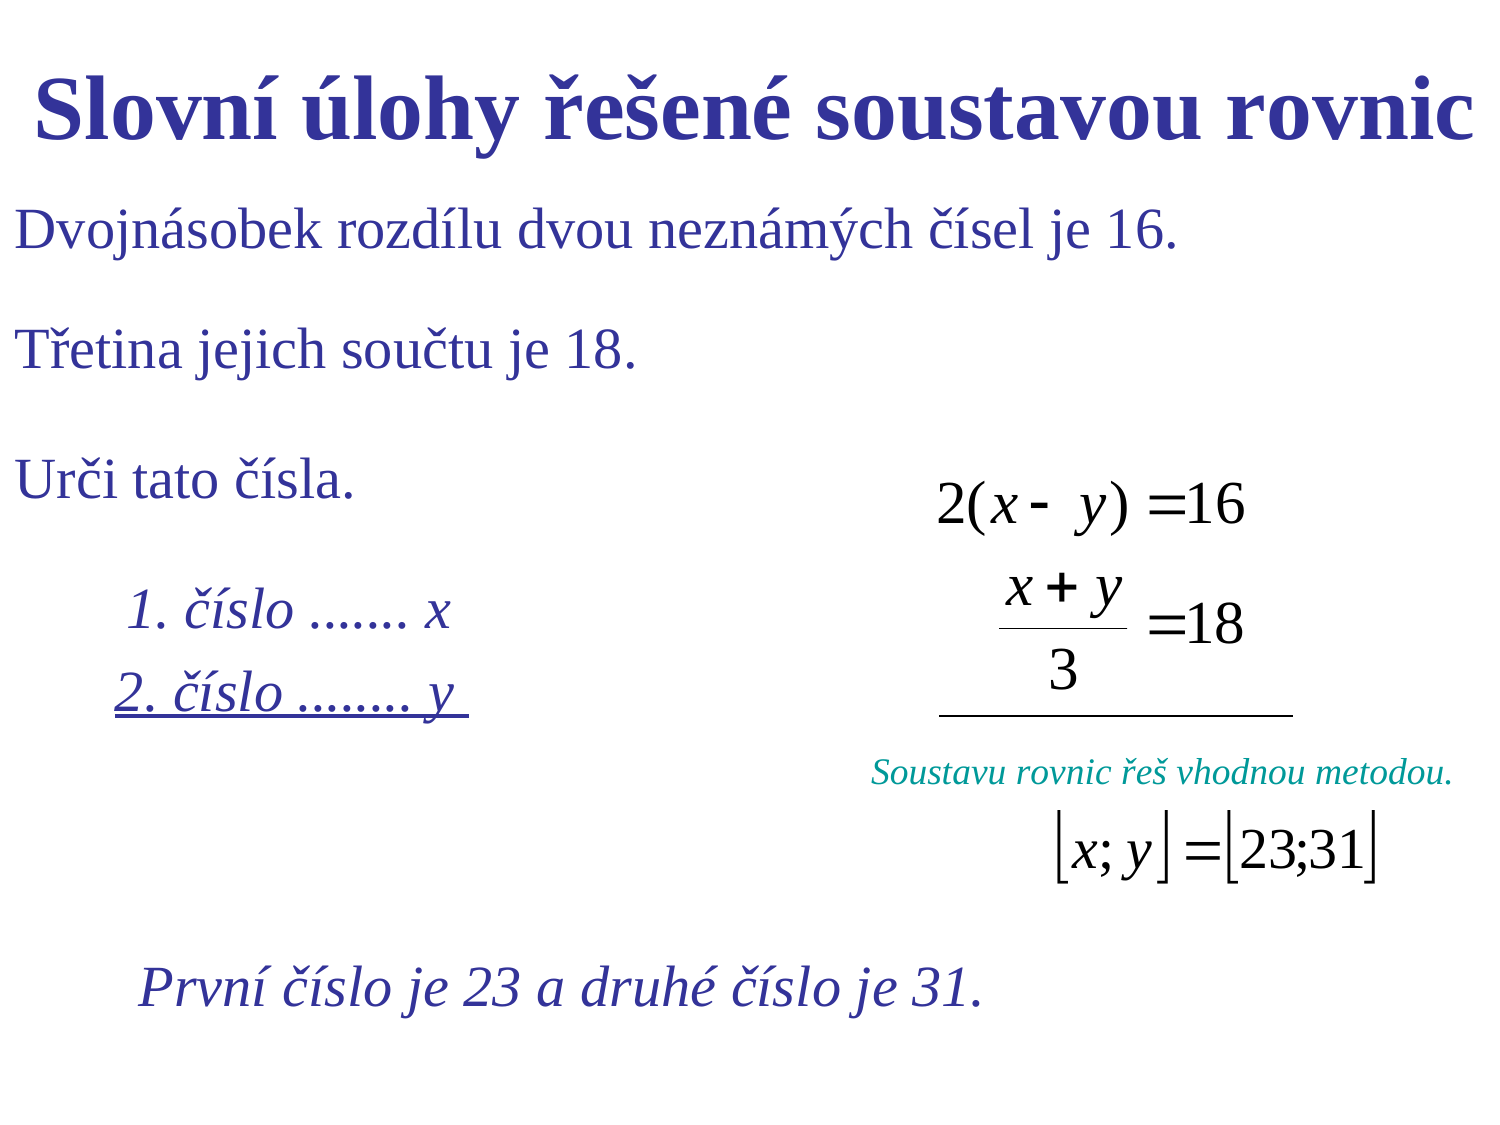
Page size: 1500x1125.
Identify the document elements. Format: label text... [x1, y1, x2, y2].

text_box Urči tato čísla. [0, 432, 1500, 519]
text_box Dvojnásobek rozdílu dvou neznámých čísel je 16. [0, 182, 1500, 268]
chart [1047, 810, 1386, 893]
text_box 1. číslo ....... x [111, 562, 928, 648]
text_box Soustavu rovnic řeš vhodnou metodou. [856, 739, 1500, 801]
chart [927, 519, 1255, 705]
text_box První číslo je 23 a druhé číslo je 31. [123, 940, 1459, 1027]
text_box Třetina jejich součtu je 18. [0, 302, 1500, 389]
text_box 2. číslo ........ y [100, 645, 550, 731]
text_box Slovní úlohy řešené soustavou rovnic [5, 8, 1500, 197]
